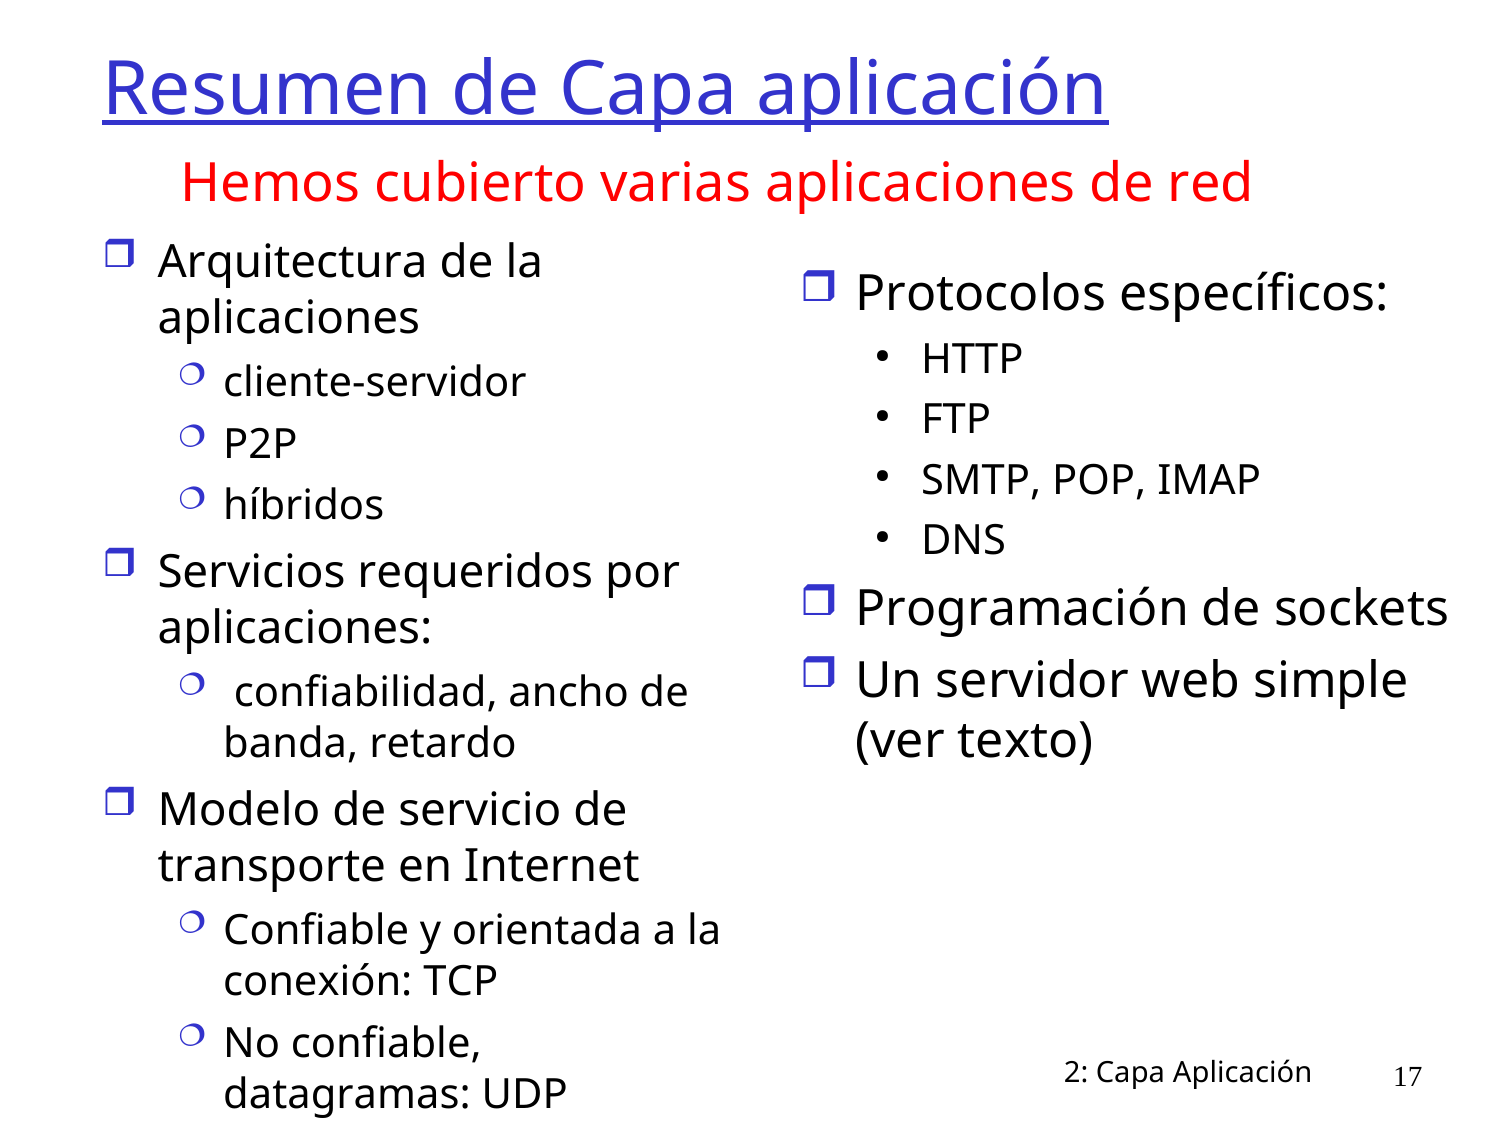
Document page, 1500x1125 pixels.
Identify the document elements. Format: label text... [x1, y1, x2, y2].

text_box Protocolos específicos: HTTP FTP SMTP, POP, IMAP DNS Programación de sockets Un servidor web simple (ver texto) [785, 259, 1467, 776]
title Resumen de Capa aplicación [87, 15, 1426, 158]
list Arquitectura de la aplicaciones cliente-servidor P2P híbridos Servicios requeridos por aplicaciones: confiabilidad, ancho de banda, retardo Modelo de servicio de transporte en Internet Confiable y orientada a la conexión: TCP No confiable, datagramas: UDP [87, 224, 741, 1066]
list Hemos cubierto varias aplicaciones de red [165, 140, 1367, 253]
